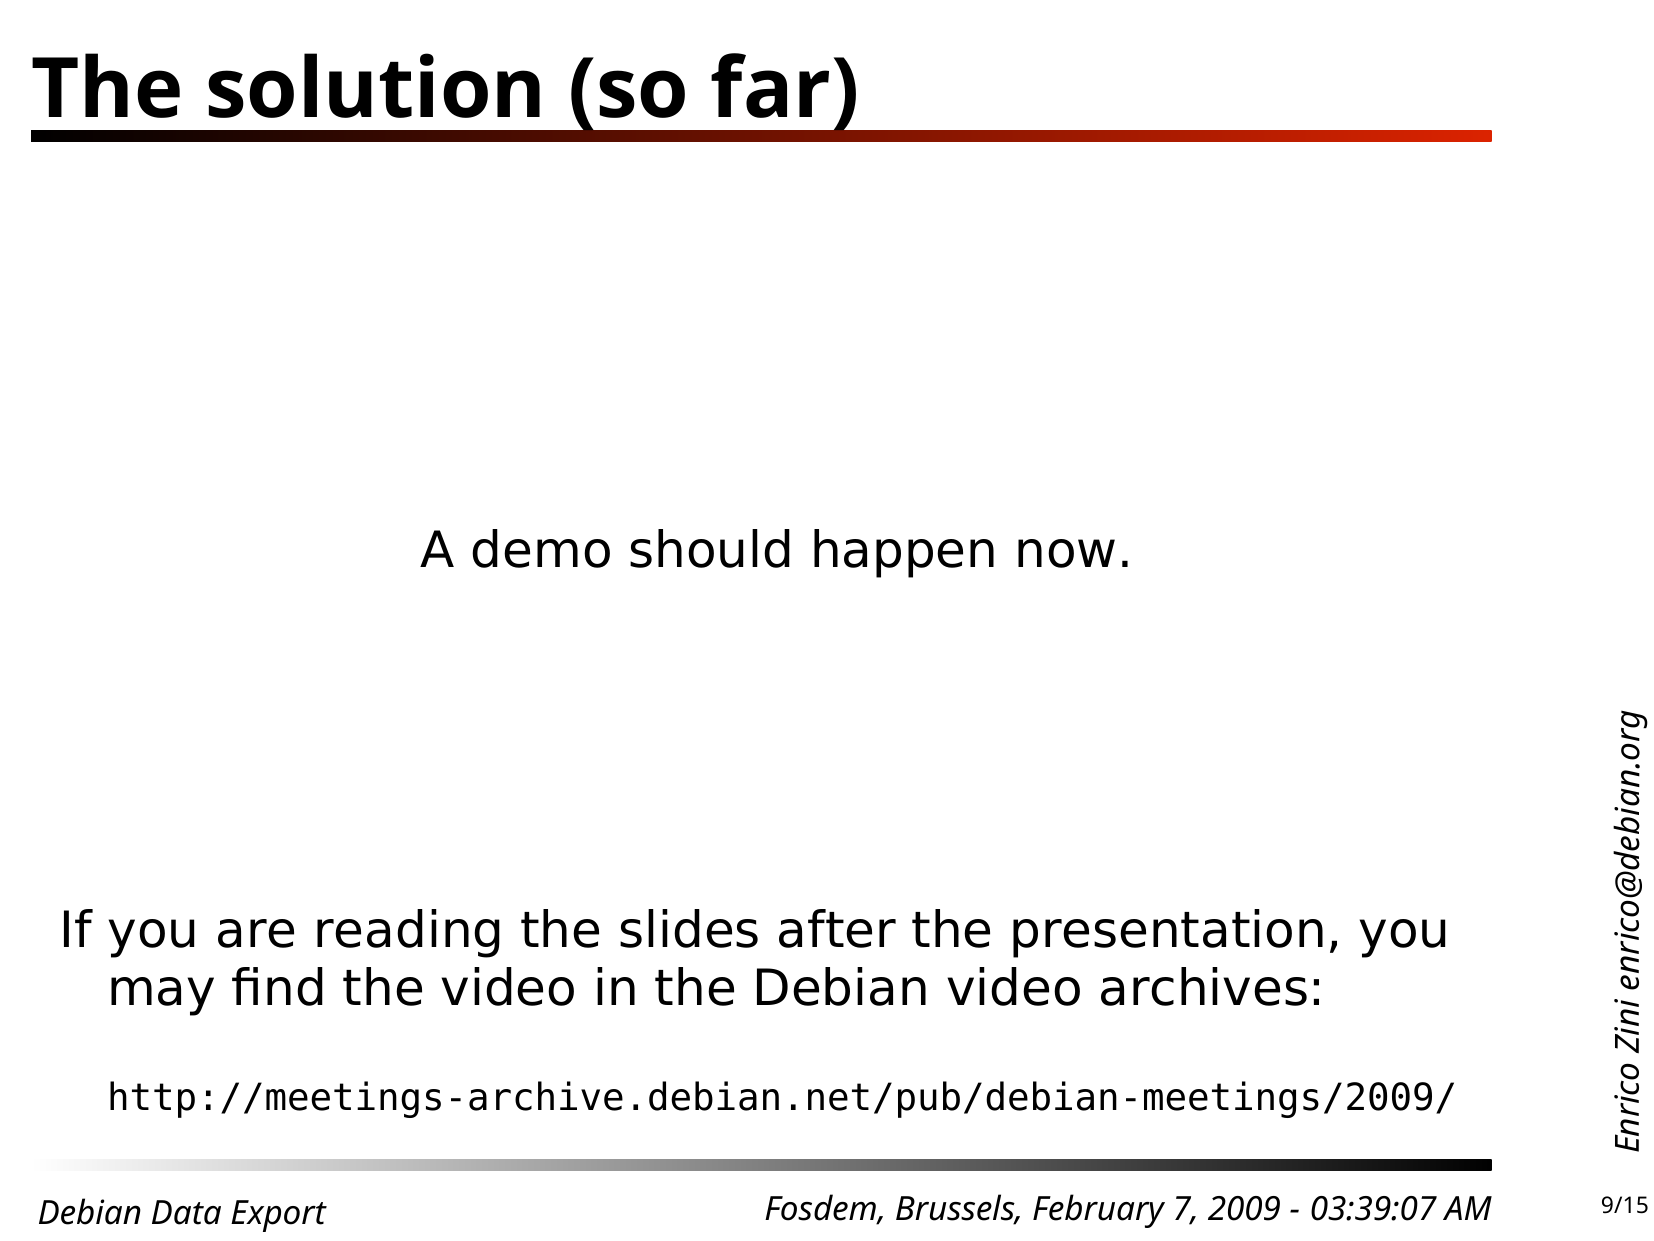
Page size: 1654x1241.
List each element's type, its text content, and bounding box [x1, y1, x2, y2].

text_box A demo should happen now. If you are reading the slides after the presentation, you may find the video in the Debian video archives: http://meetings-archive.debian.net/pub/debian-meetings/2009/ [59, 217, 1495, 1186]
text_box The solution (so far) [31, 28, 1438, 163]
